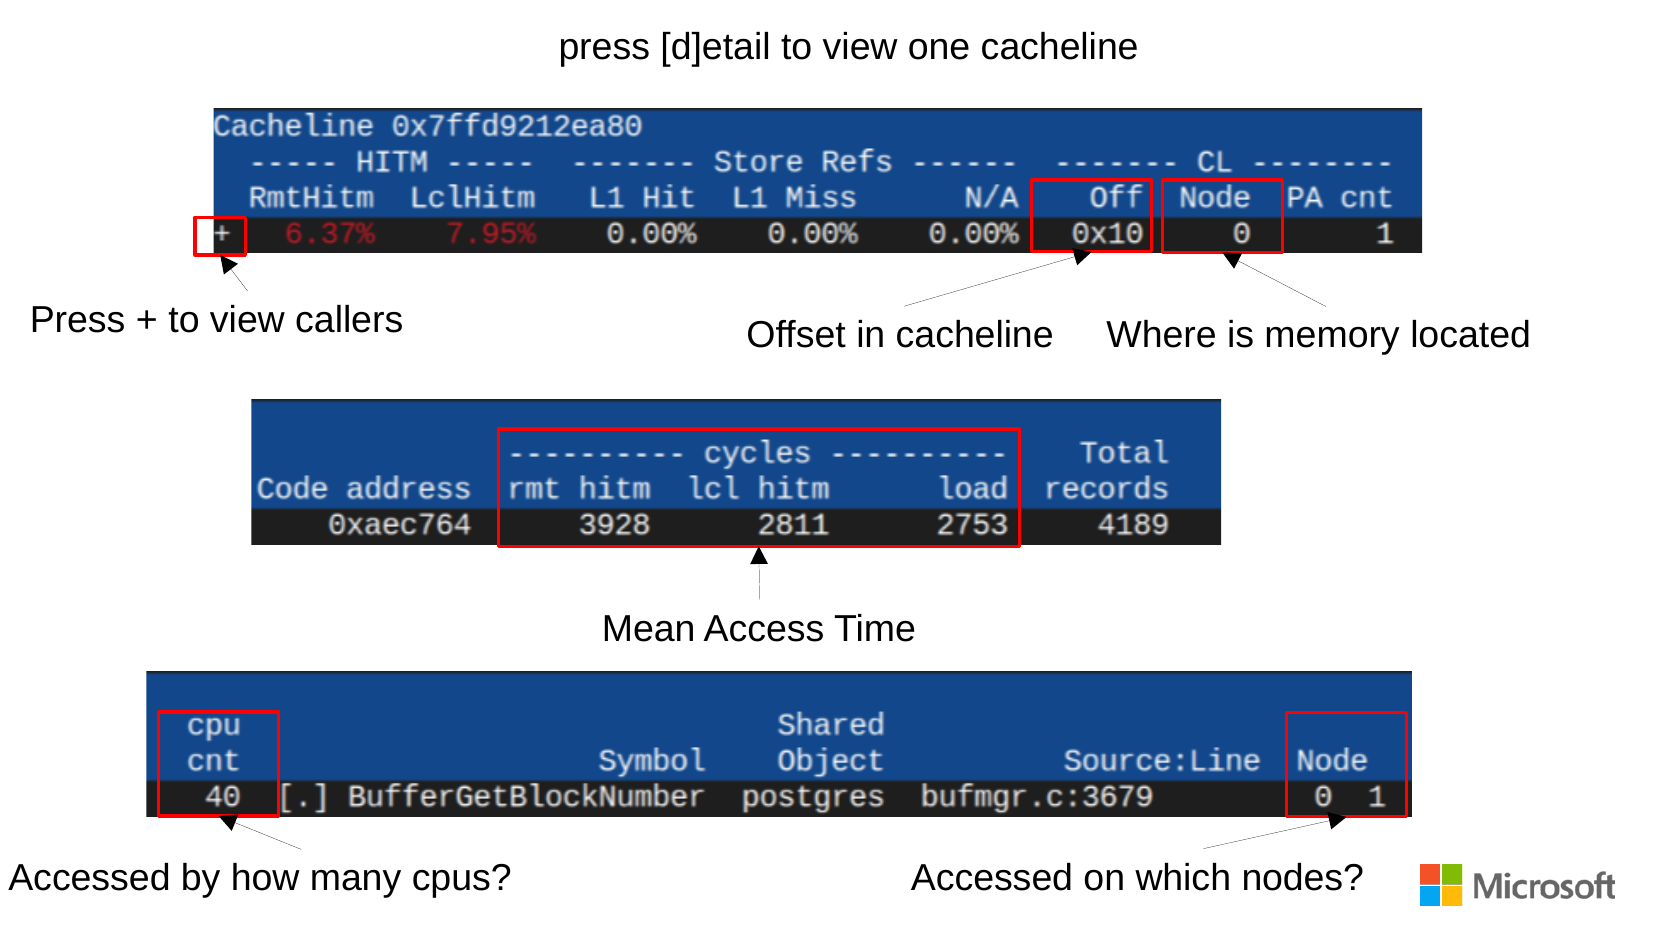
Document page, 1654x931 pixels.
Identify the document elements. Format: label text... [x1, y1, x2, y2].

picture [1033, 182, 1150, 250]
picture [213, 108, 1423, 253]
picture [146, 671, 1412, 817]
text_box Accessed by how many cpus? [0, 849, 609, 931]
text_box Accessed on which nodes? [895, 848, 1511, 931]
picture [251, 399, 1222, 545]
text_box Press + to view callers [15, 290, 481, 366]
text_box Where is memory located [1091, 306, 1572, 406]
picture [1511, 864, 1615, 906]
text_box Offset in cacheline [731, 306, 1077, 364]
text_box press [d]etail to view one cacheline [543, 18, 1156, 76]
picture [1164, 182, 1281, 251]
picture [500, 431, 1018, 545]
picture [160, 714, 277, 814]
text_box Mean Access Time [587, 600, 933, 657]
picture [1288, 714, 1405, 815]
picture [213, 219, 244, 253]
